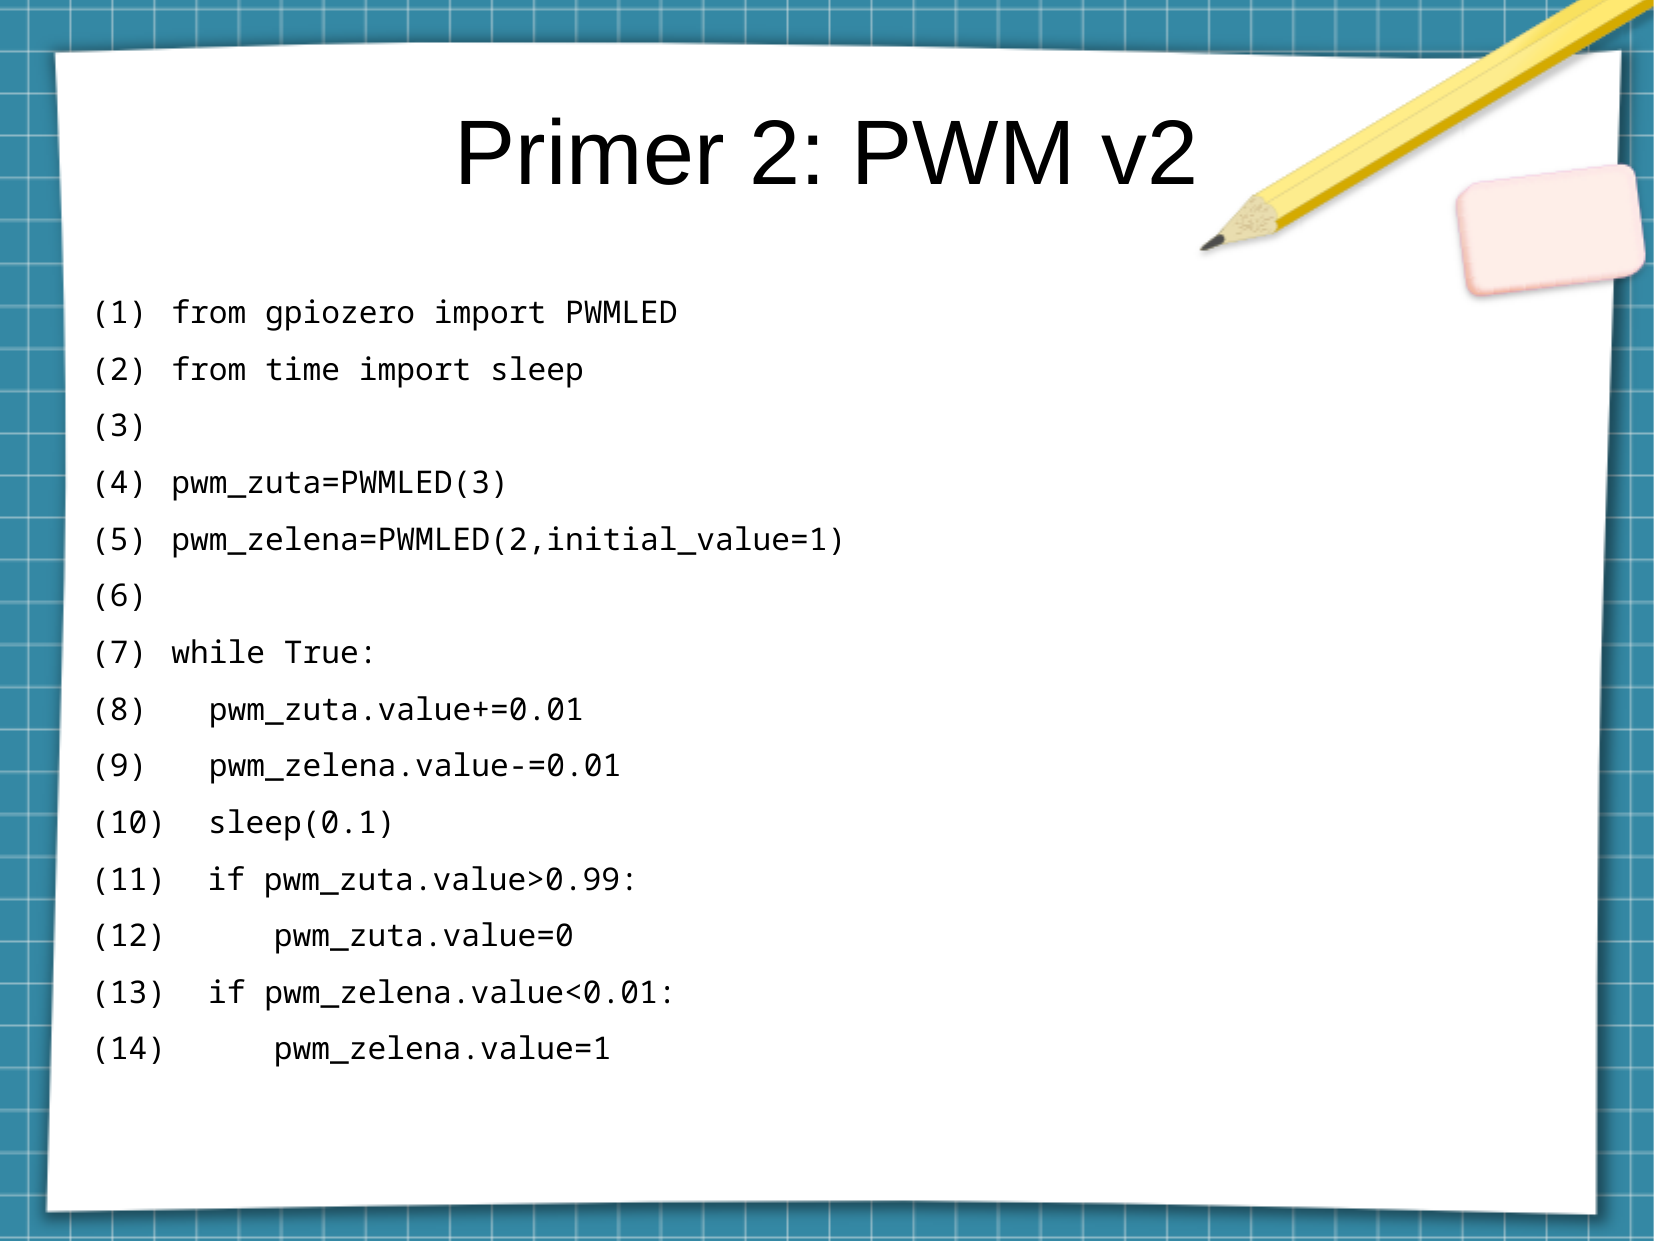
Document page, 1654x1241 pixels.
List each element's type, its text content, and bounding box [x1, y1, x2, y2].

picture [0, 0, 1654, 1241]
list from gpiozero import PWMLED from time import sleep pwm_zuta=PWMLED(3) pwm_zelena=PWMLED(2,initial_value=1) while True: pwm_zuta.value+=0.01 pwm_zelena.value-=0.01 sleep(0.1) if pwm_zuta.value>0.99: pwm_zuta.value=0 if pwm_zelena.value<0.01: pwm_zelena.value=1 [82, 290, 1571, 1081]
title Primer 2: PWM v2 [82, 49, 1571, 257]
